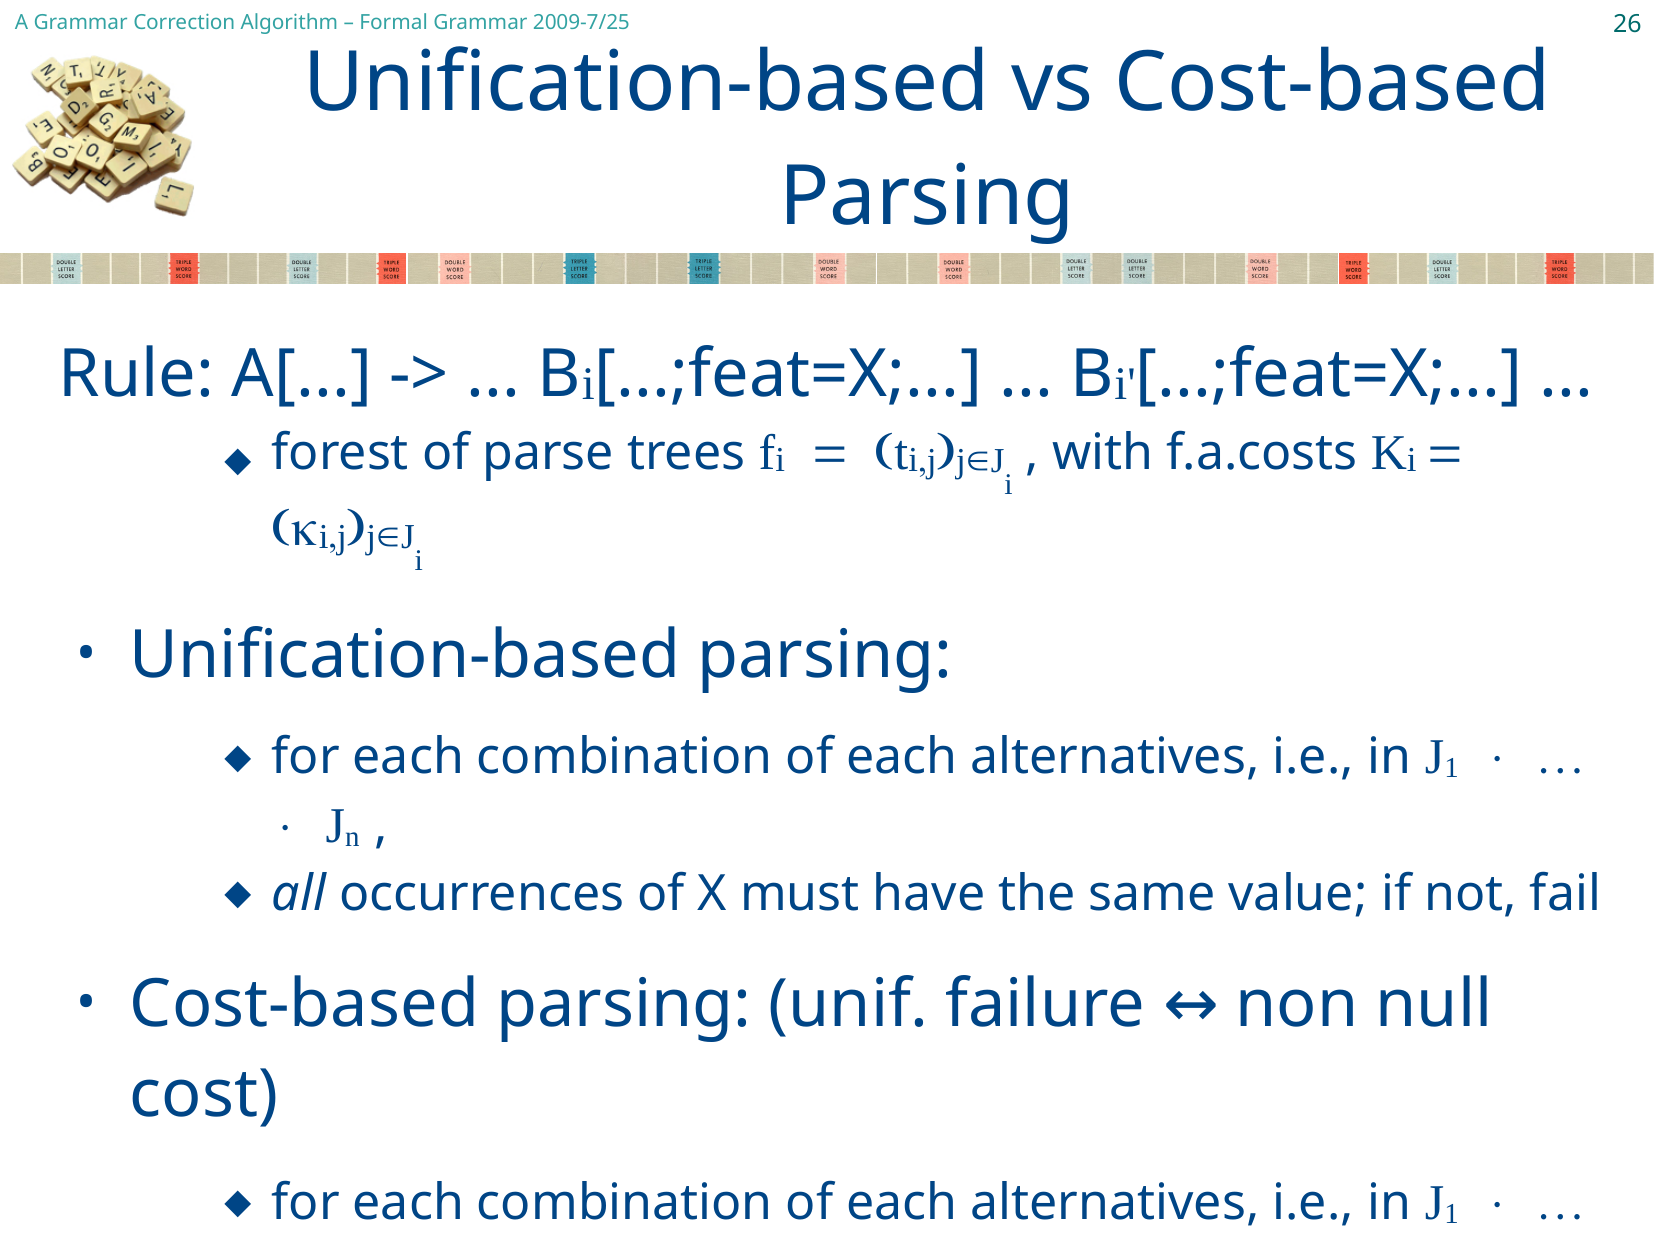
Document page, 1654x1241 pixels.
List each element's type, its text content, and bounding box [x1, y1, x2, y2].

picture [877, 253, 1338, 284]
title Unification-based vs Cost-based Parsing [218, 34, 1636, 236]
picture [408, 253, 876, 284]
picture [0, 253, 406, 284]
picture [1339, 253, 1654, 284]
list Rule: A[...] -> ... Bi[...;feat=X;...] ... Bi'[...;feat=X;...] ... forest of parse trees fi = (ti,j)j∈Ji , with f.a.costs Ki = (κi,j)j∈Ji Unification-based parsing: for each combination of each alternatives, i.e., in J1 × … × Jn , all occurrences of X must have the same value; if not, fail Cost-based parsing: (unif. failure ↔ non null cost) for each combination of each alternatives, i.e., in J1 × … × Jn , for each possible value of X, sum of the costs of assigning it to each occurrence of X (and propagate this sum)—never fail Unification failure ↔ cost ≠ 0 (+ provides ranking) [59, 324, 1625, 1233]
picture [11, 53, 195, 219]
